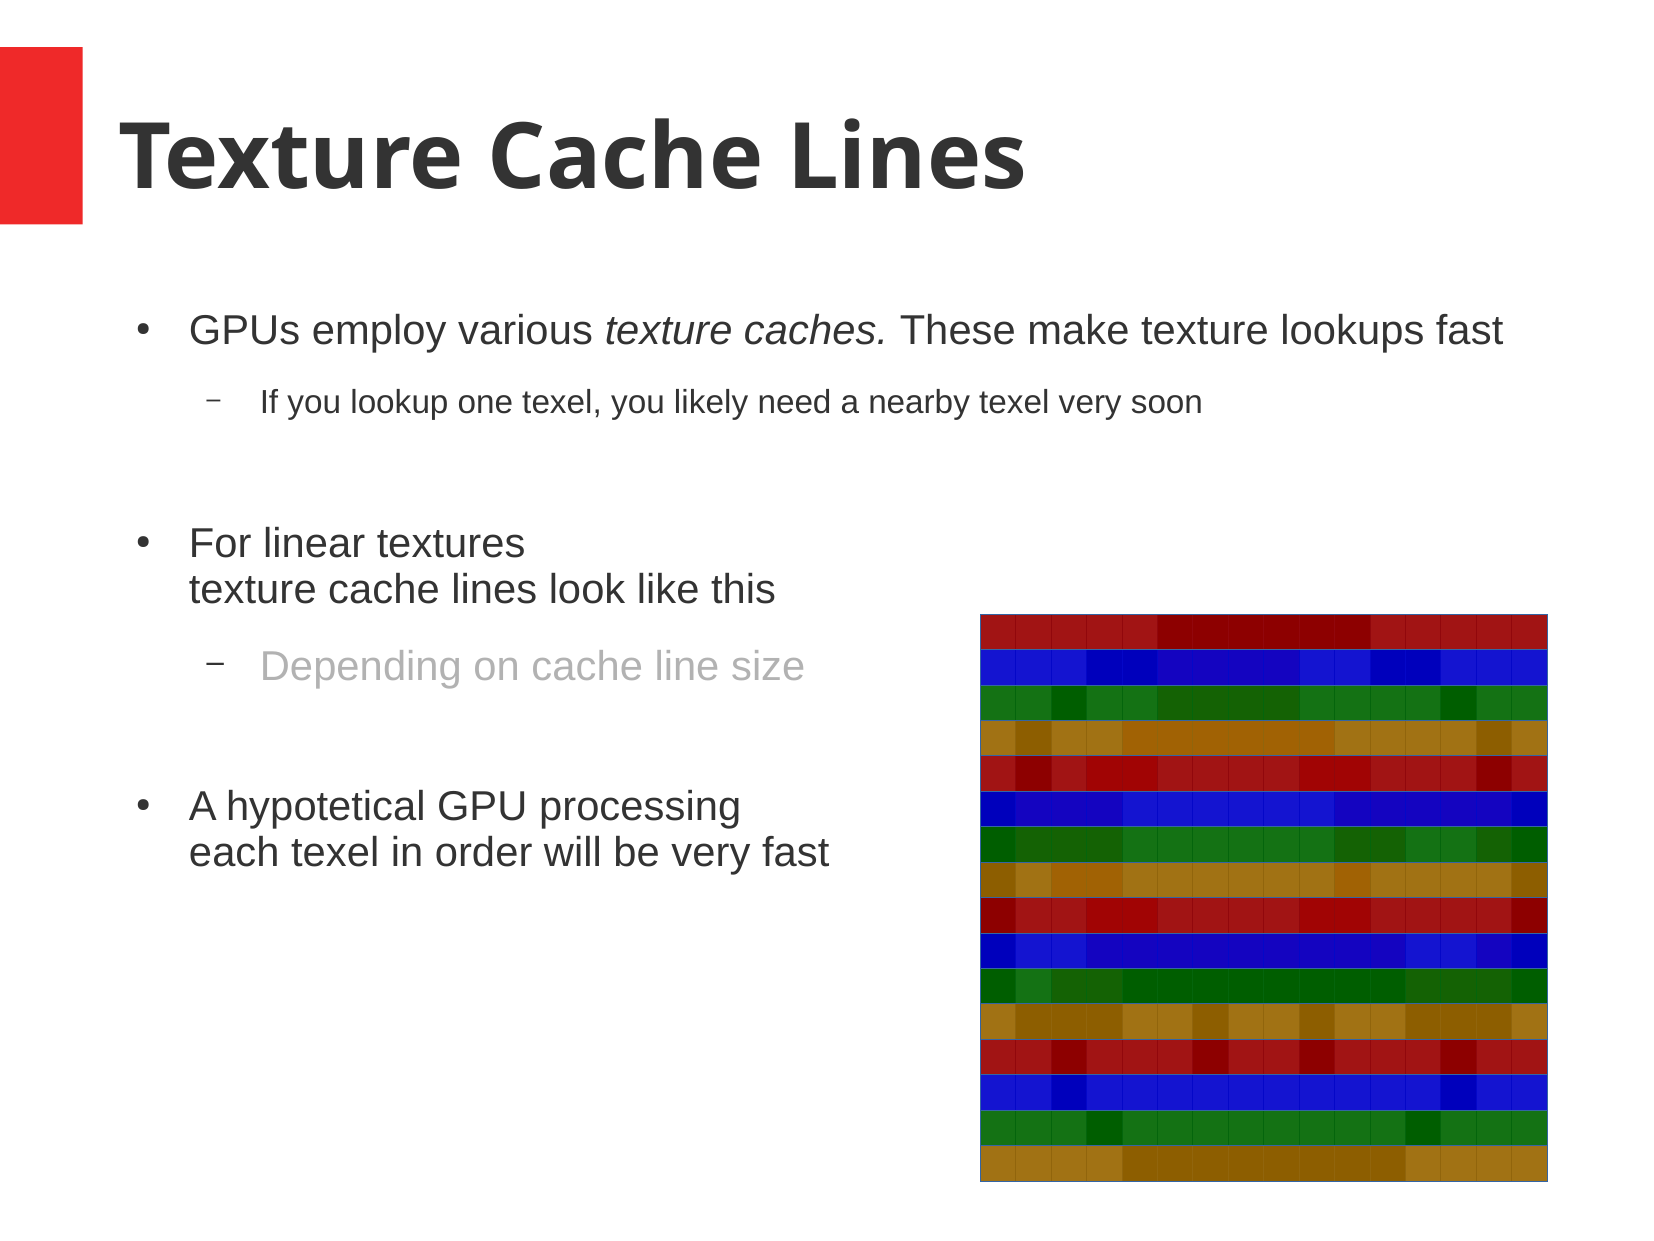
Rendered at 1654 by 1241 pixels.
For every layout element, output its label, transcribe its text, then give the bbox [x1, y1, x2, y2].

list GPUs employ various texture caches. These make texture lookups fast If you lookup one texel, you likely need a nearby texel very soon For linear textures texture cache lines look like this Depending on cache line size A hypotetical GPU processing each texel in order will be very fast [118, 307, 1595, 1074]
text_box [980, 614, 1548, 1182]
title Texture Cache Lines [118, 49, 1571, 257]
